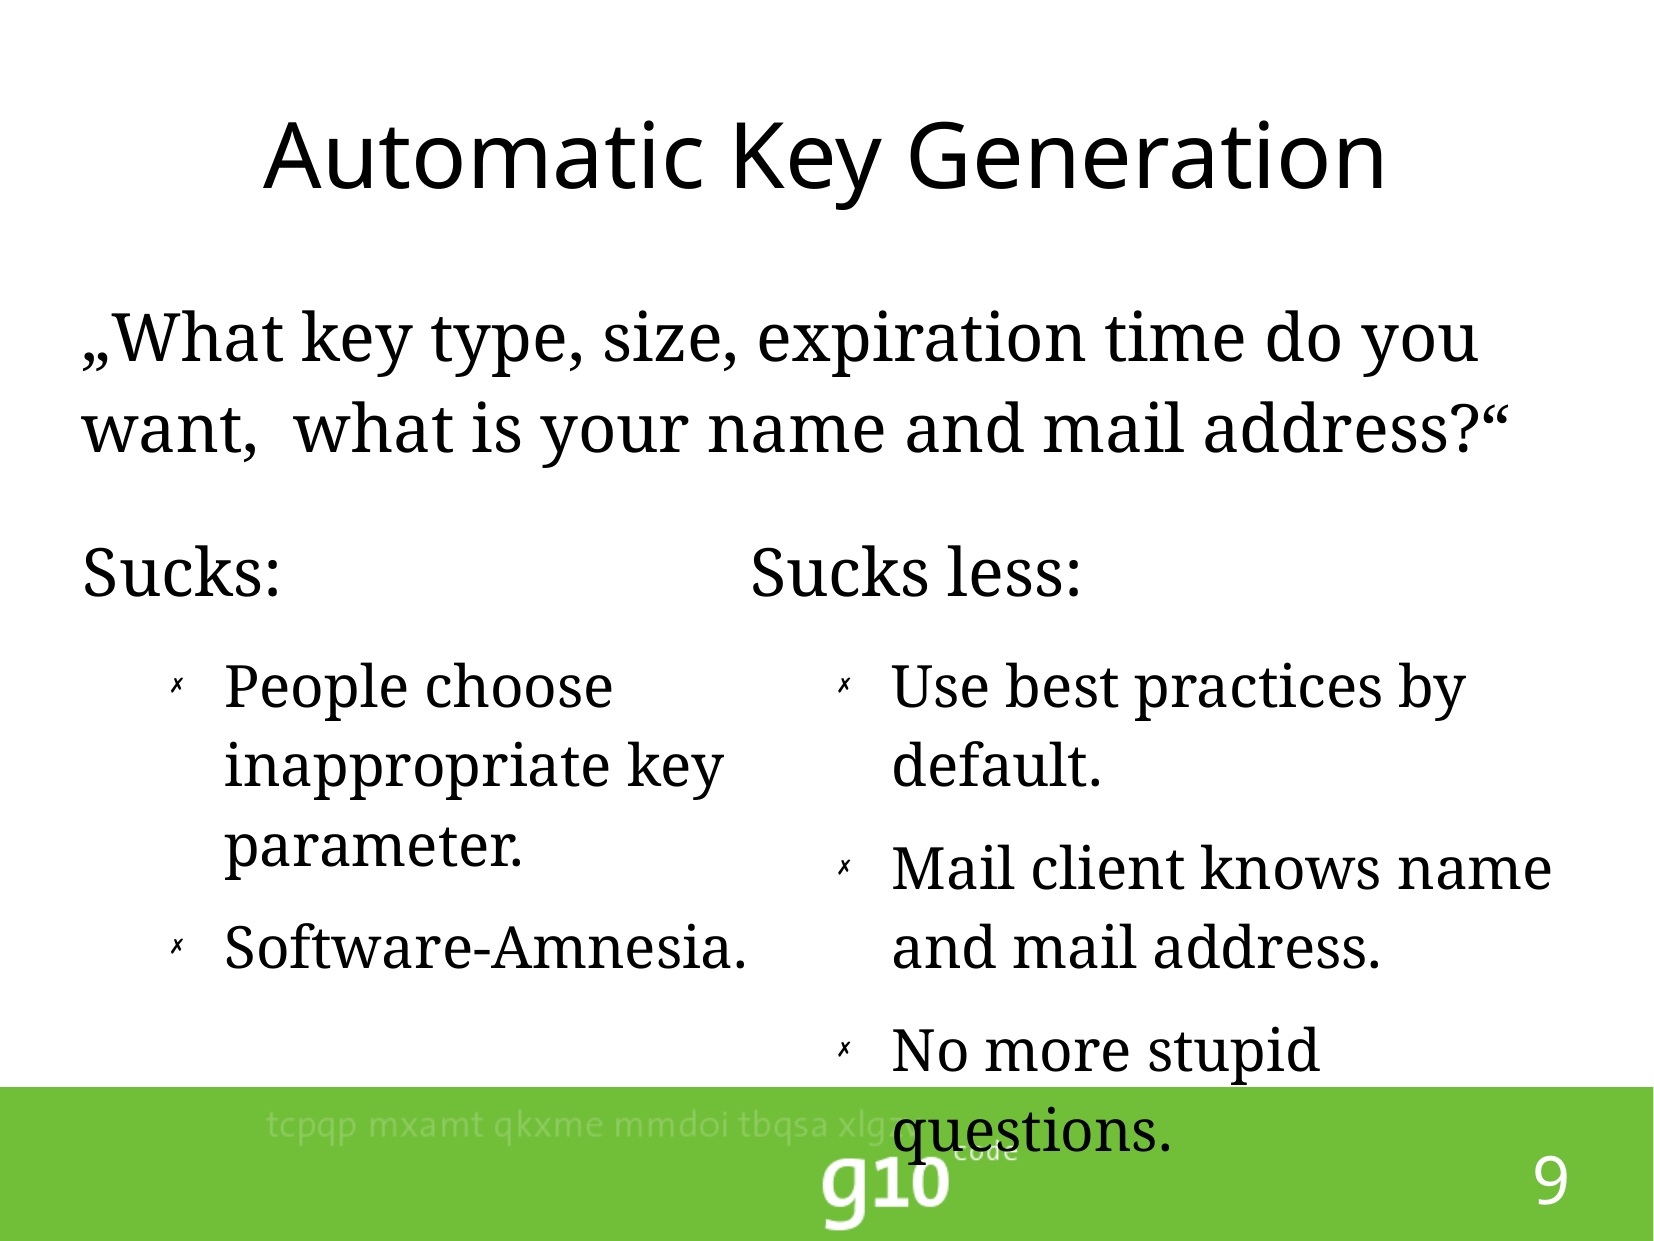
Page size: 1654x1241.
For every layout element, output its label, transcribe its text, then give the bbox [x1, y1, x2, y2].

list „What key type, size, expiration time do you want, what is your name and mail address?“ [81, 290, 1570, 563]
picture [0, 1087, 1654, 1241]
list Sucks less: Use best practices by default. Mail client knows name and mail address. No more stupid questions. [750, 525, 1576, 1051]
list Sucks: People choose inappropriate key parameter. Software-Amnesia. [82, 563, 750, 1051]
title Automatic Key Generation [82, 49, 1571, 257]
